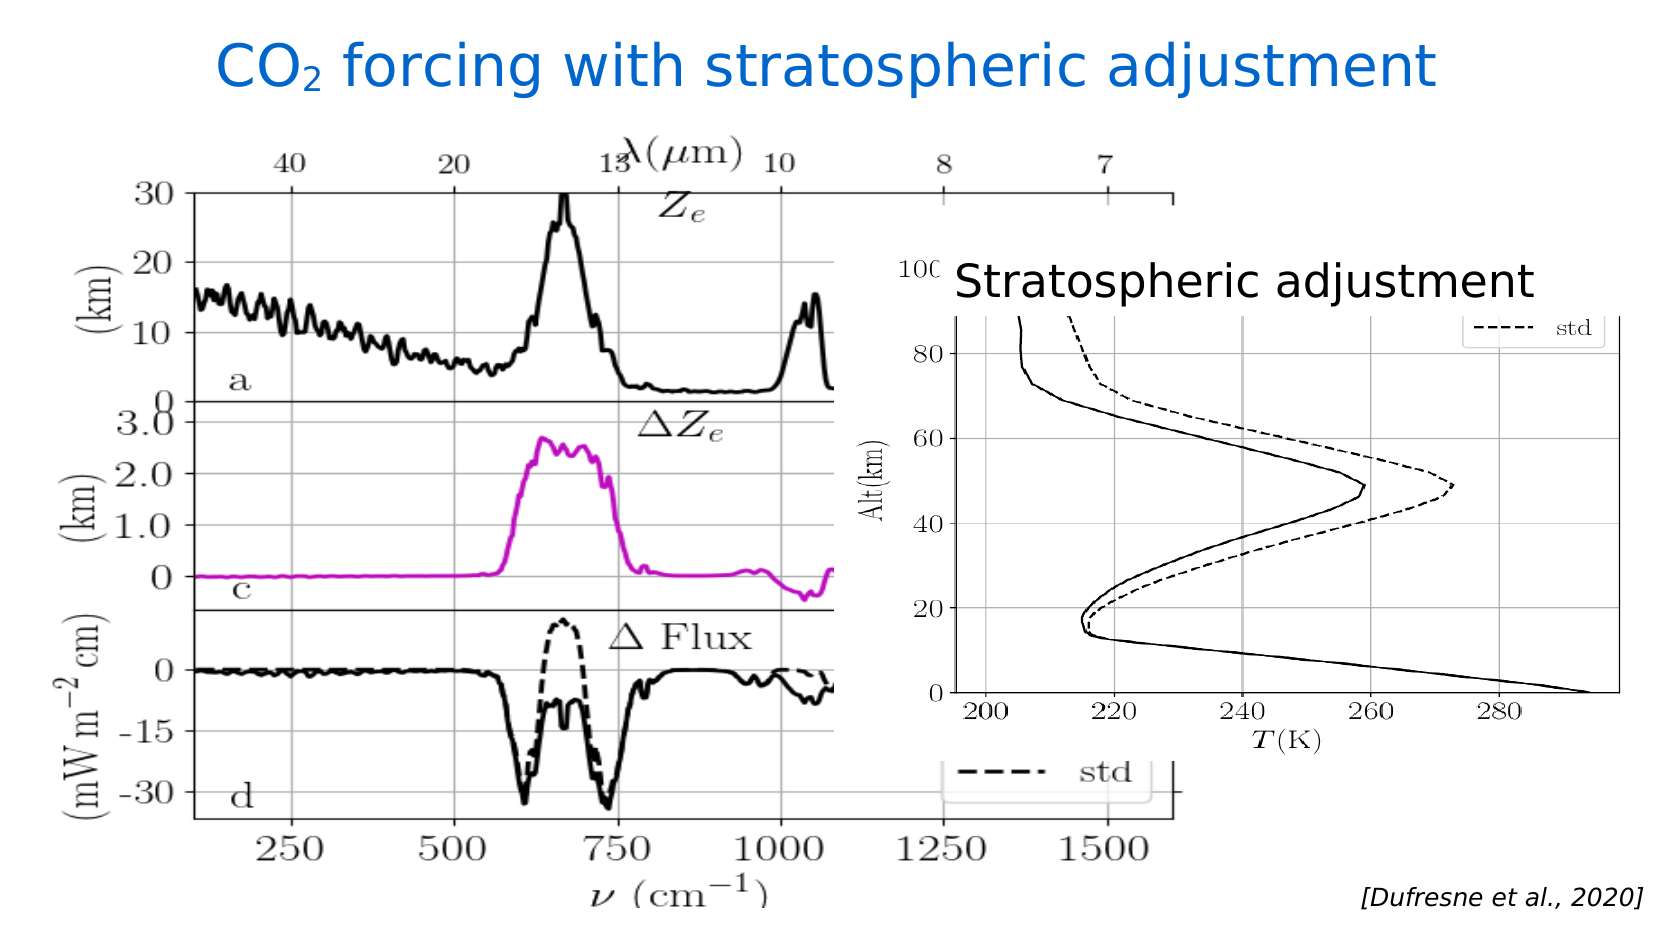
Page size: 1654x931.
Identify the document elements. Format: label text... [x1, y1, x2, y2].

picture [35, 126, 1643, 908]
text_box [Dufresne et al., 2020] [1150, 875, 1654, 929]
text_box Stratospheric adjustment [939, 205, 1636, 317]
text_box CO2 forcing with stratospheric adjustment [0, 8, 1654, 126]
